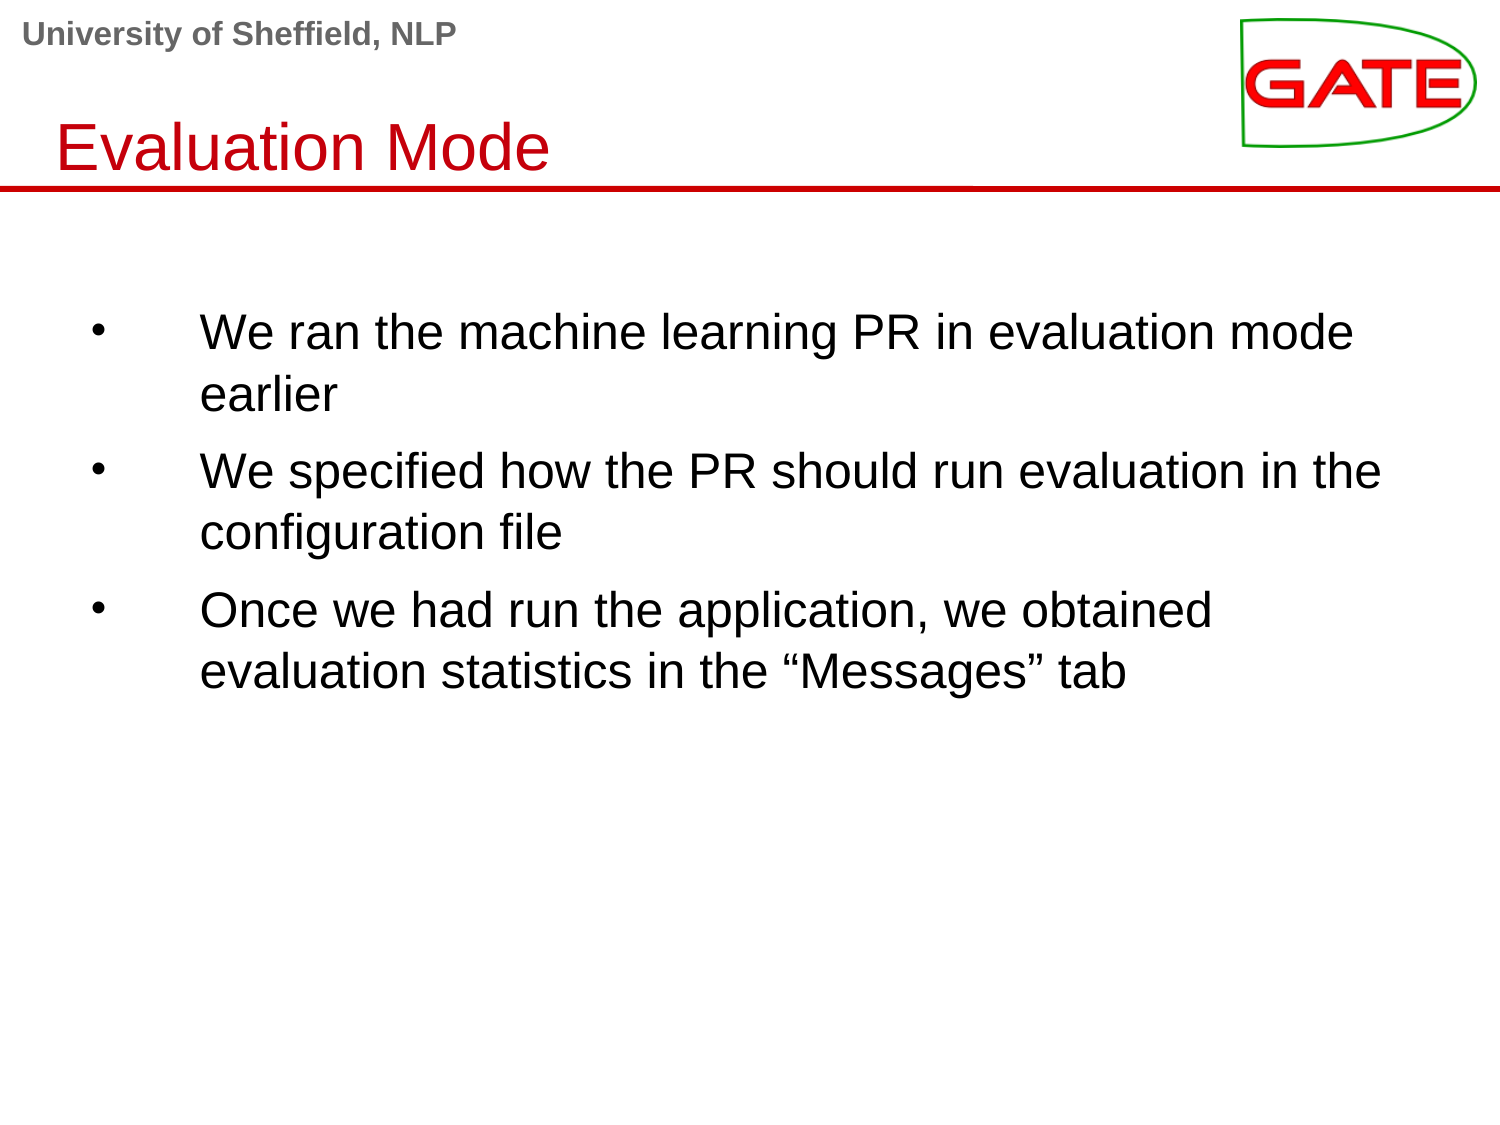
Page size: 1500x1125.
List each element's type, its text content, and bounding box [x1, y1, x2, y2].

picture [1240, 18, 1477, 148]
title Evaluation Mode [41, 37, 1391, 254]
list We ran the machine learning PR in evaluation mode earlier We specified how the PR should run evaluation in the configuration file Once we had run the application, we obtained evaluation statistics in the “Messages” tab [75, 290, 1425, 1034]
